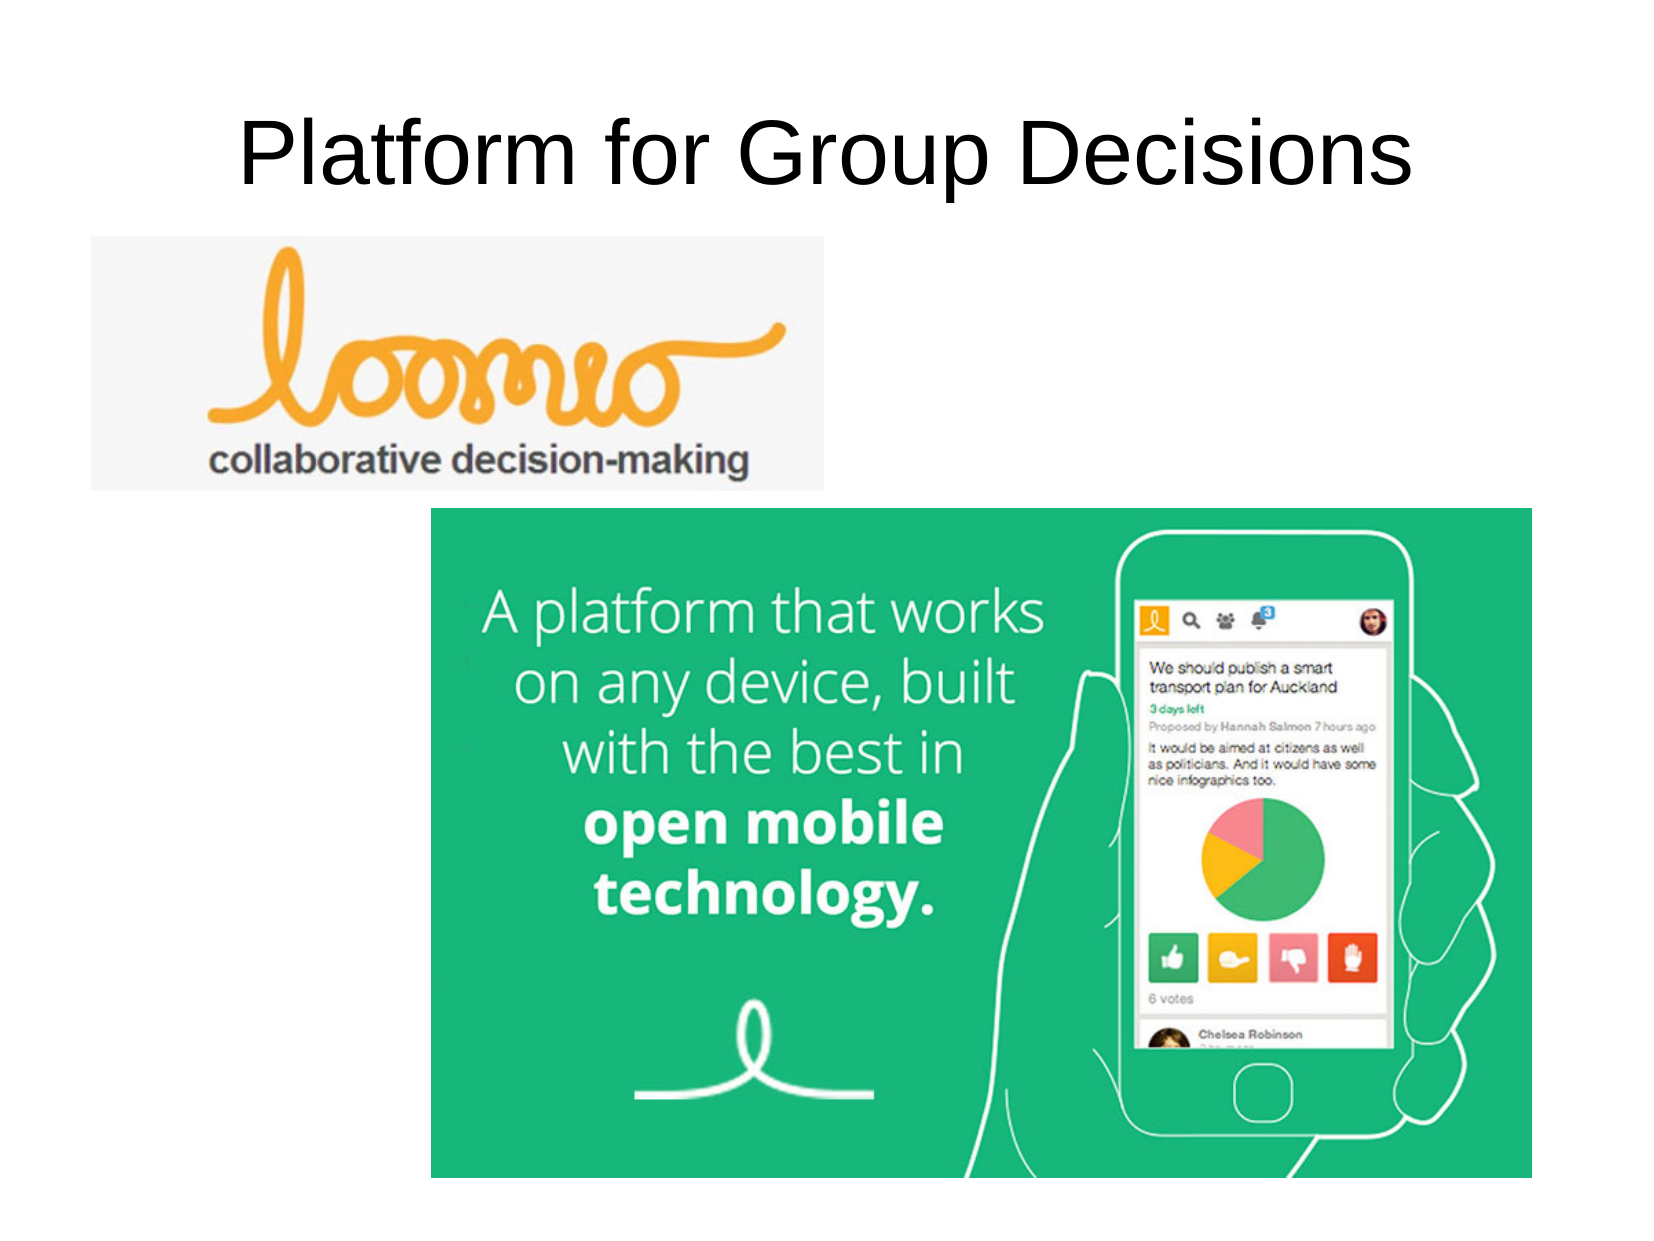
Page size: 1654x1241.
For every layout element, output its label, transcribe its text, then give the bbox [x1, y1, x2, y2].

picture [91, 236, 824, 491]
picture [431, 508, 1532, 1178]
title Platform for Group Decisions [82, 49, 1571, 257]
